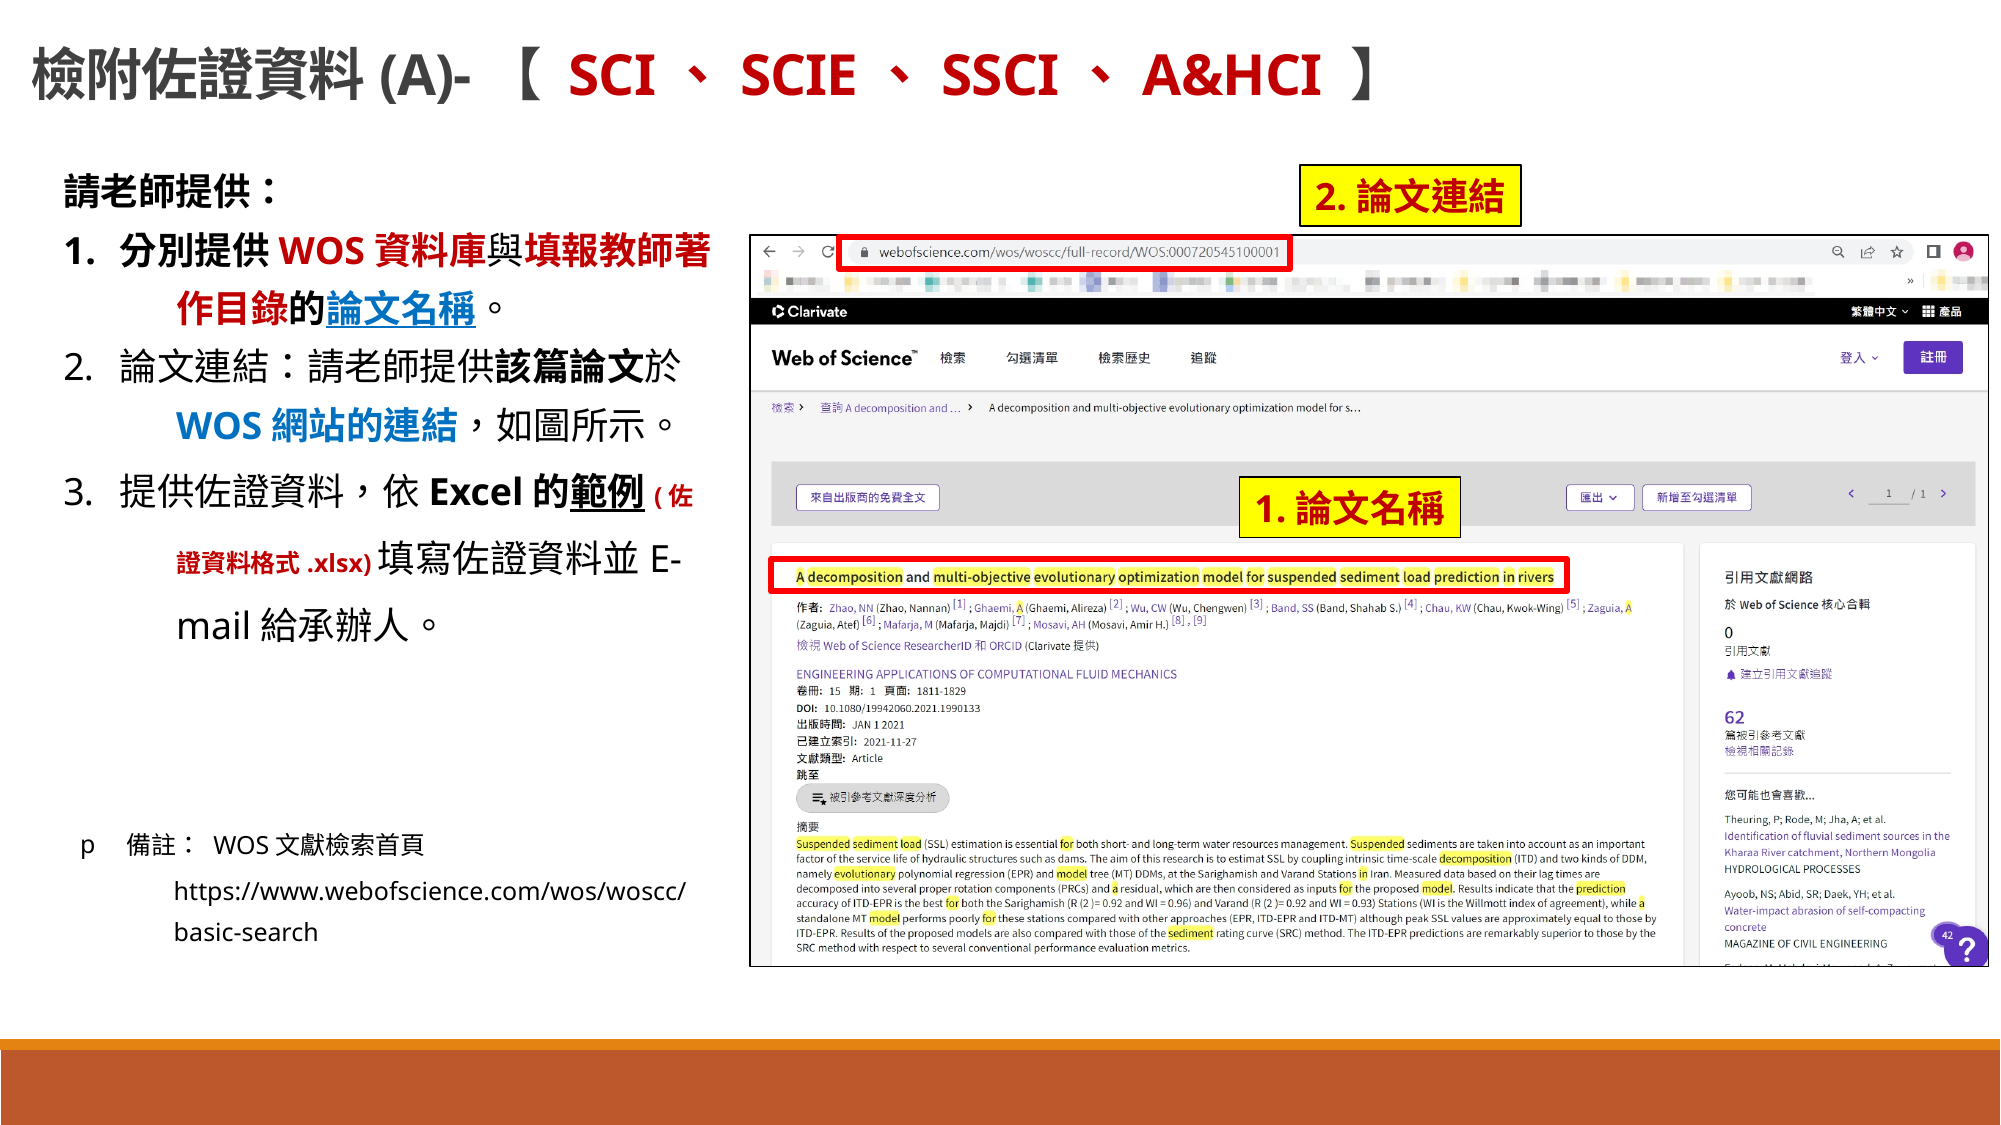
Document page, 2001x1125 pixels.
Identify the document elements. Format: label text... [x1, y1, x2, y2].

text_box 1.論文名稱 [1239, 476, 1454, 538]
text_box 請老師提供： 分別提供WOS資料庫與填報教師著作目錄的論文名稱。 論文連結：請老師提供該篇論文於WOS網站的連結，如圖所示。 提供佐證資料，依Excel的範例(佐證資料格式.xlsx)填寫佐證資料並E-mail給承辦人。 [48, 147, 732, 654]
text_box 備註： WOS文獻檢索首頁https://www.webofscience.com/wos/woscc/basic-search [65, 802, 706, 917]
picture [842, 240, 1287, 266]
picture [750, 235, 1988, 966]
title 檢附佐證資料(A)-【 SCI、SCIE、SSCI、A&HCI 】 [15, 30, 1666, 117]
text_box 2.論文連結 [1299, 165, 1514, 226]
